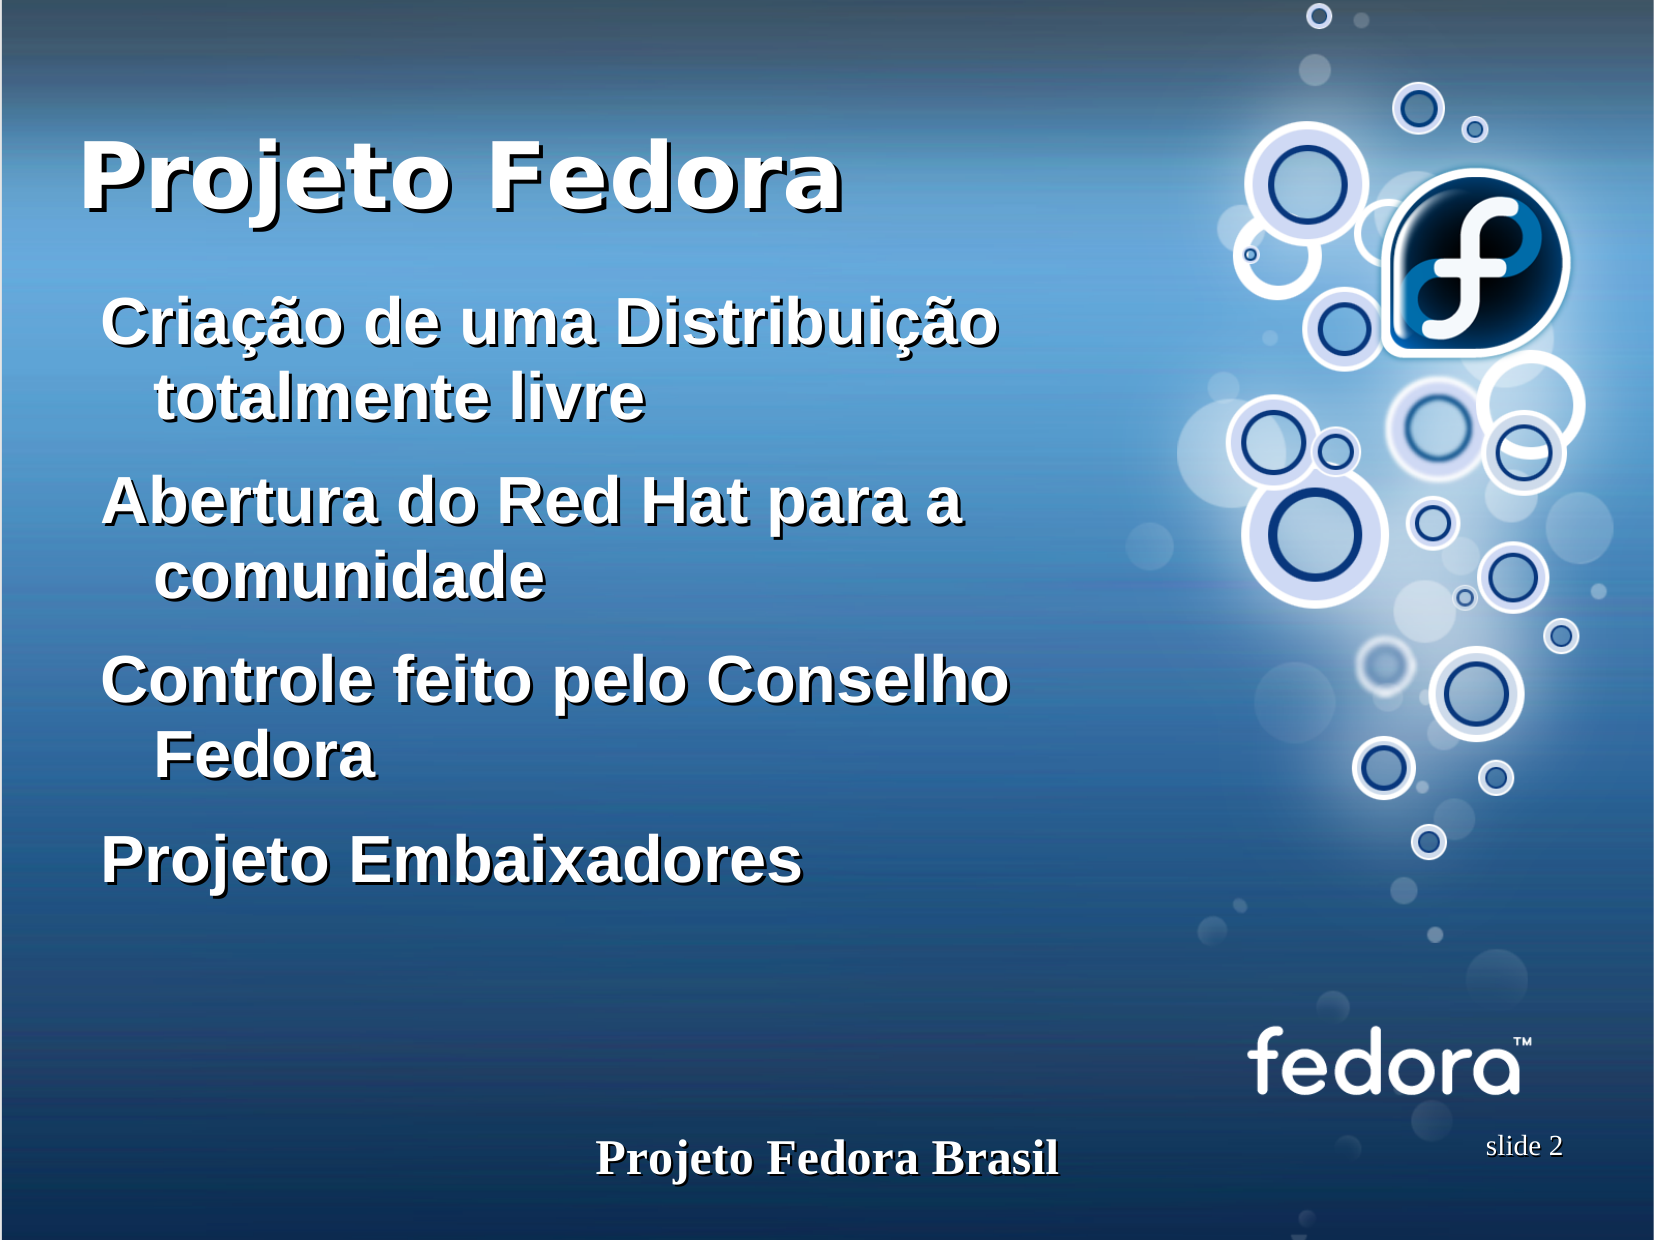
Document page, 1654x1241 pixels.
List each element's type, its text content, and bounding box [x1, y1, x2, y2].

title Projeto Fedora [76, 73, 1565, 281]
picture [1, 0, 1654, 1240]
list Criação de uma Distribuição totalmente livre Abertura do Red Hat para a comunidade Controle feito pelo Conselho Fedora Projeto Embaixadores [82, 284, 1182, 1103]
